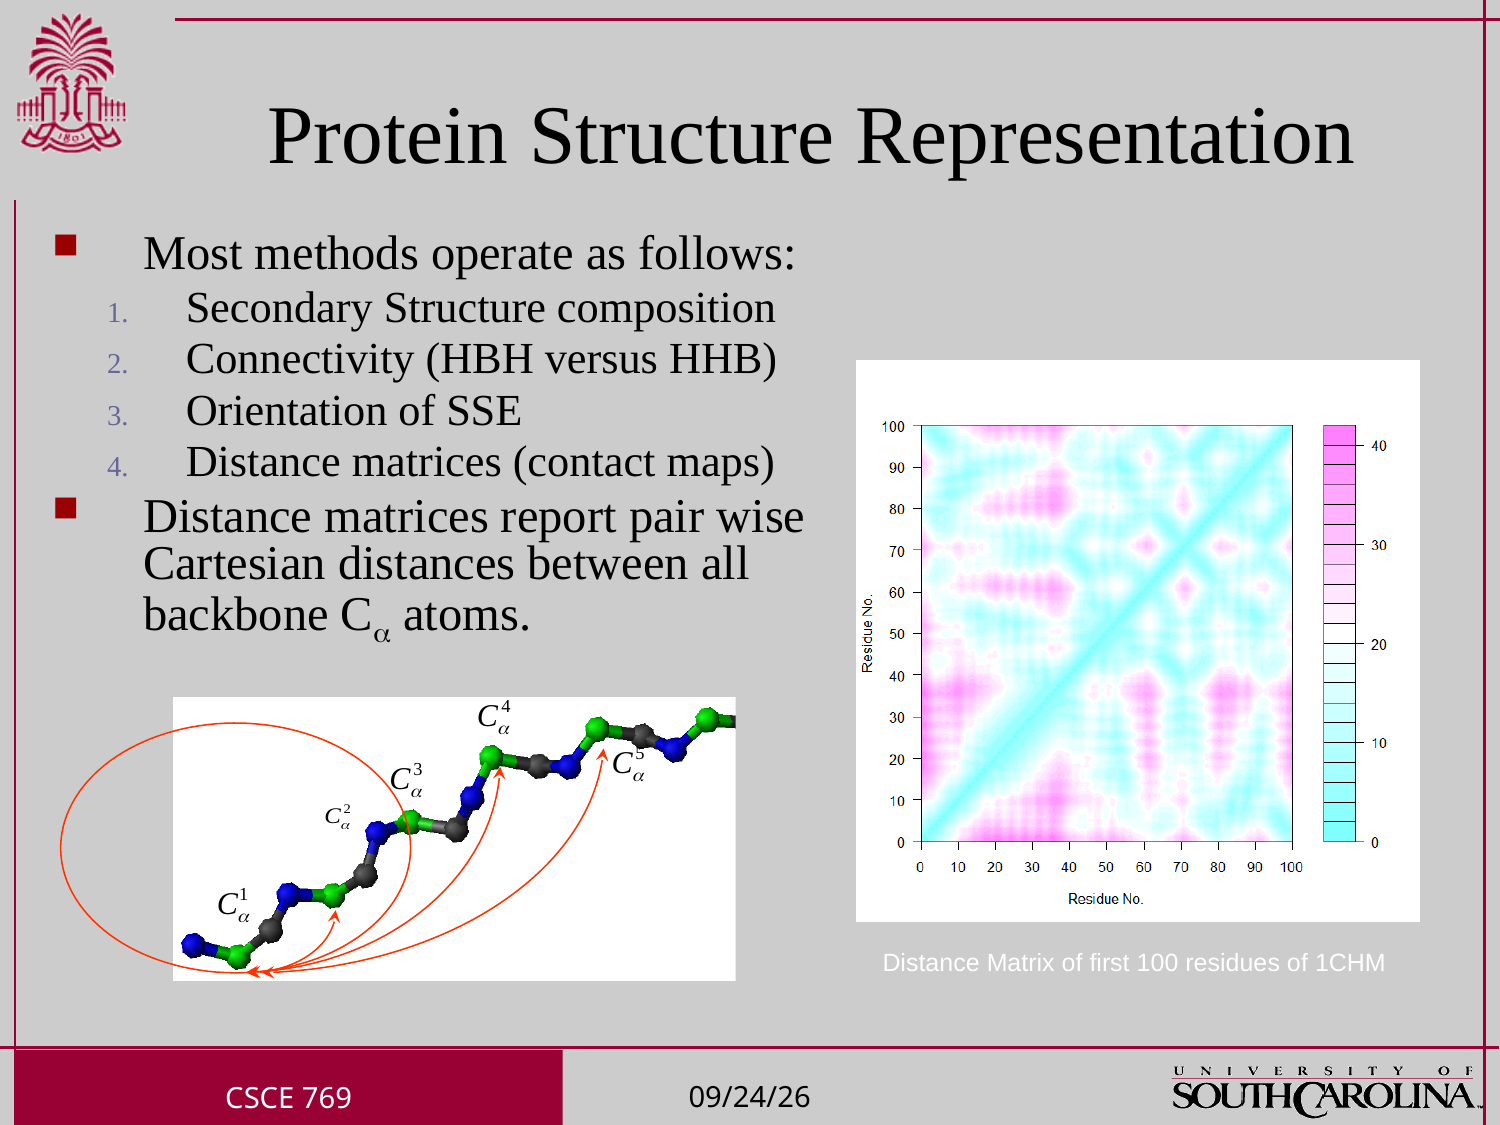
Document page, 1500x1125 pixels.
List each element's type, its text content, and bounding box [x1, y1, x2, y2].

picture [12, 12, 131, 155]
picture [173, 697, 736, 981]
chart [321, 799, 357, 836]
text_box Distance Matrix of first 100 residues of 1CHM [867, 938, 1402, 985]
picture [856, 360, 1420, 922]
chart [385, 755, 431, 806]
chart [213, 880, 258, 931]
chart [607, 739, 653, 790]
title Protein Structure Representation [174, 9, 1450, 188]
picture [1162, 1049, 1483, 1125]
chart [473, 692, 518, 743]
picture [173, 724, 409, 972]
text_box Most methods operate as follows: Secondary Structure composition Connectivity (HBH versus HHB) Orientation of SSE Distance matrices (contact maps) Distance matrices report pair wise Cartesian distances between all backbone C atoms. [37, 224, 834, 684]
